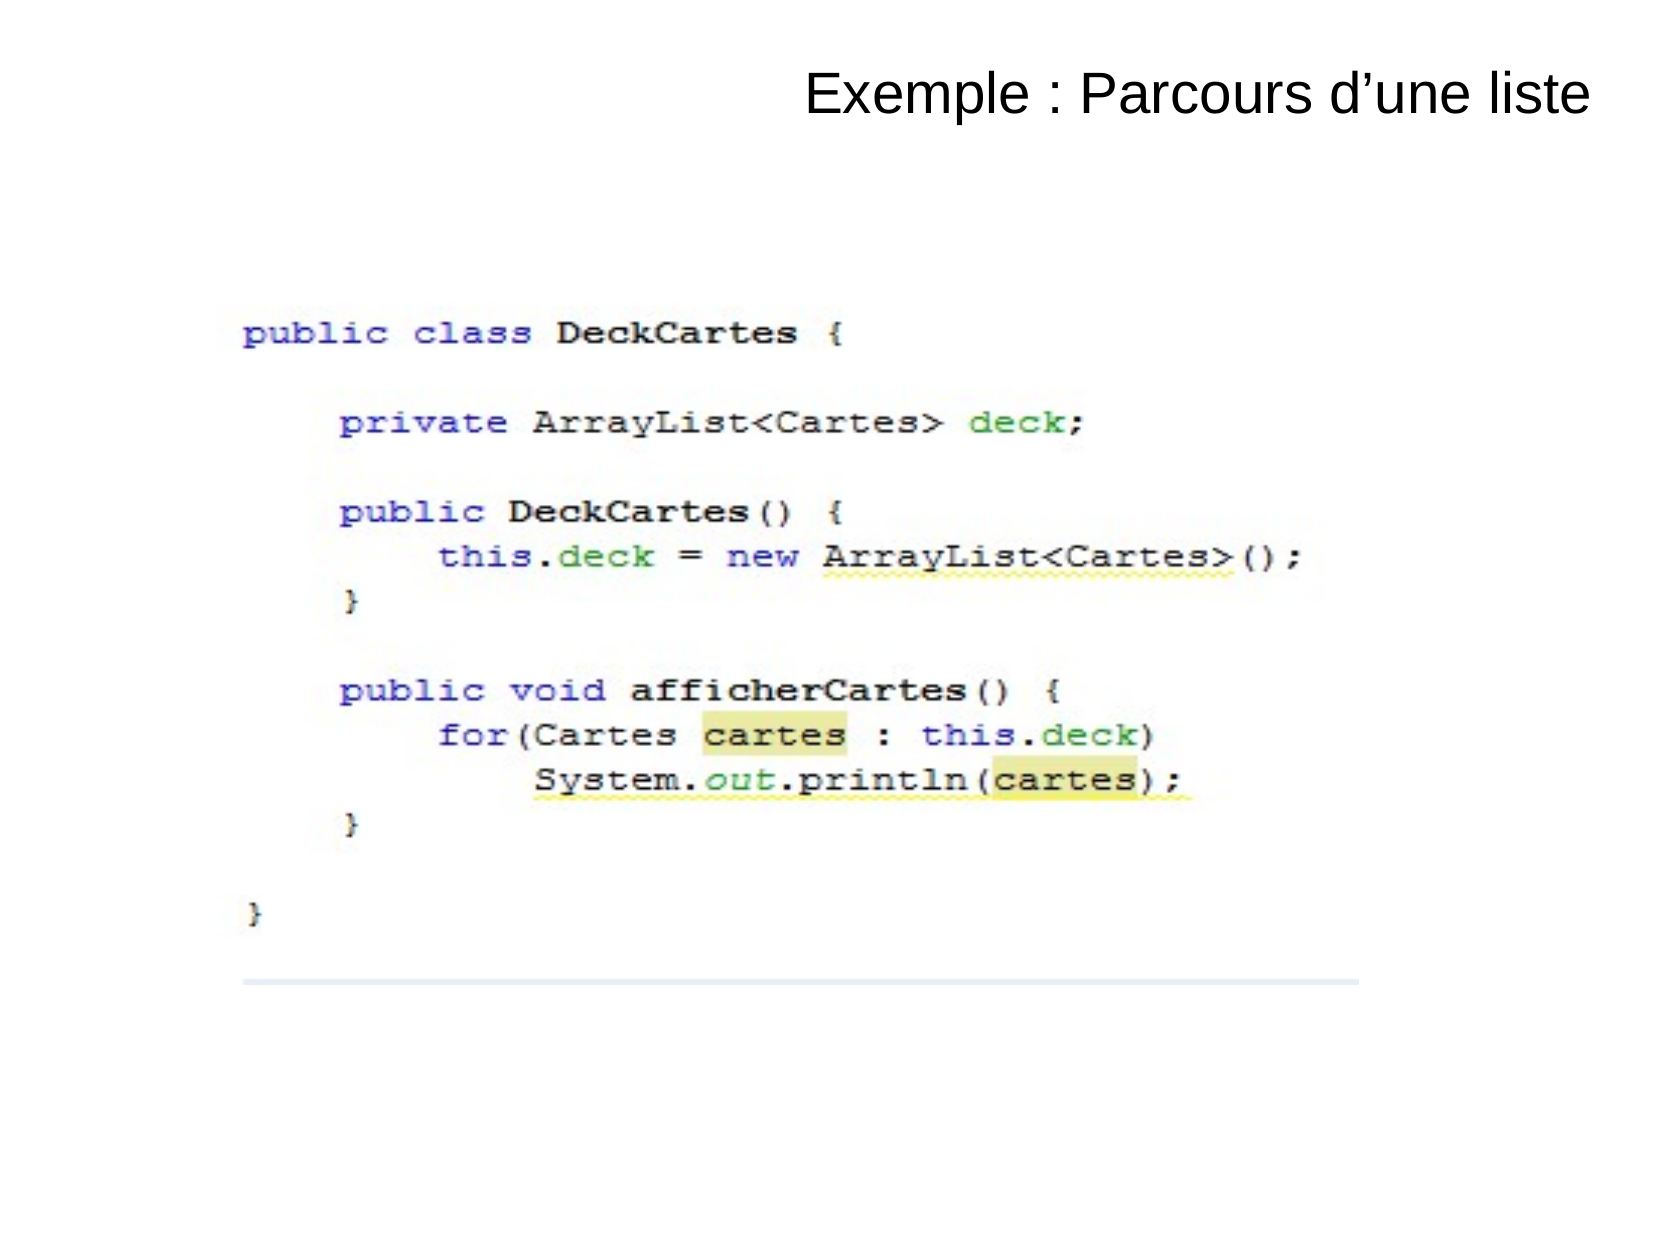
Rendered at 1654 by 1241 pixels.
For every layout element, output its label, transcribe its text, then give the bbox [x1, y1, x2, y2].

title Exemple : Parcours d’une liste [767, 29, 1630, 158]
picture [214, 265, 1359, 985]
